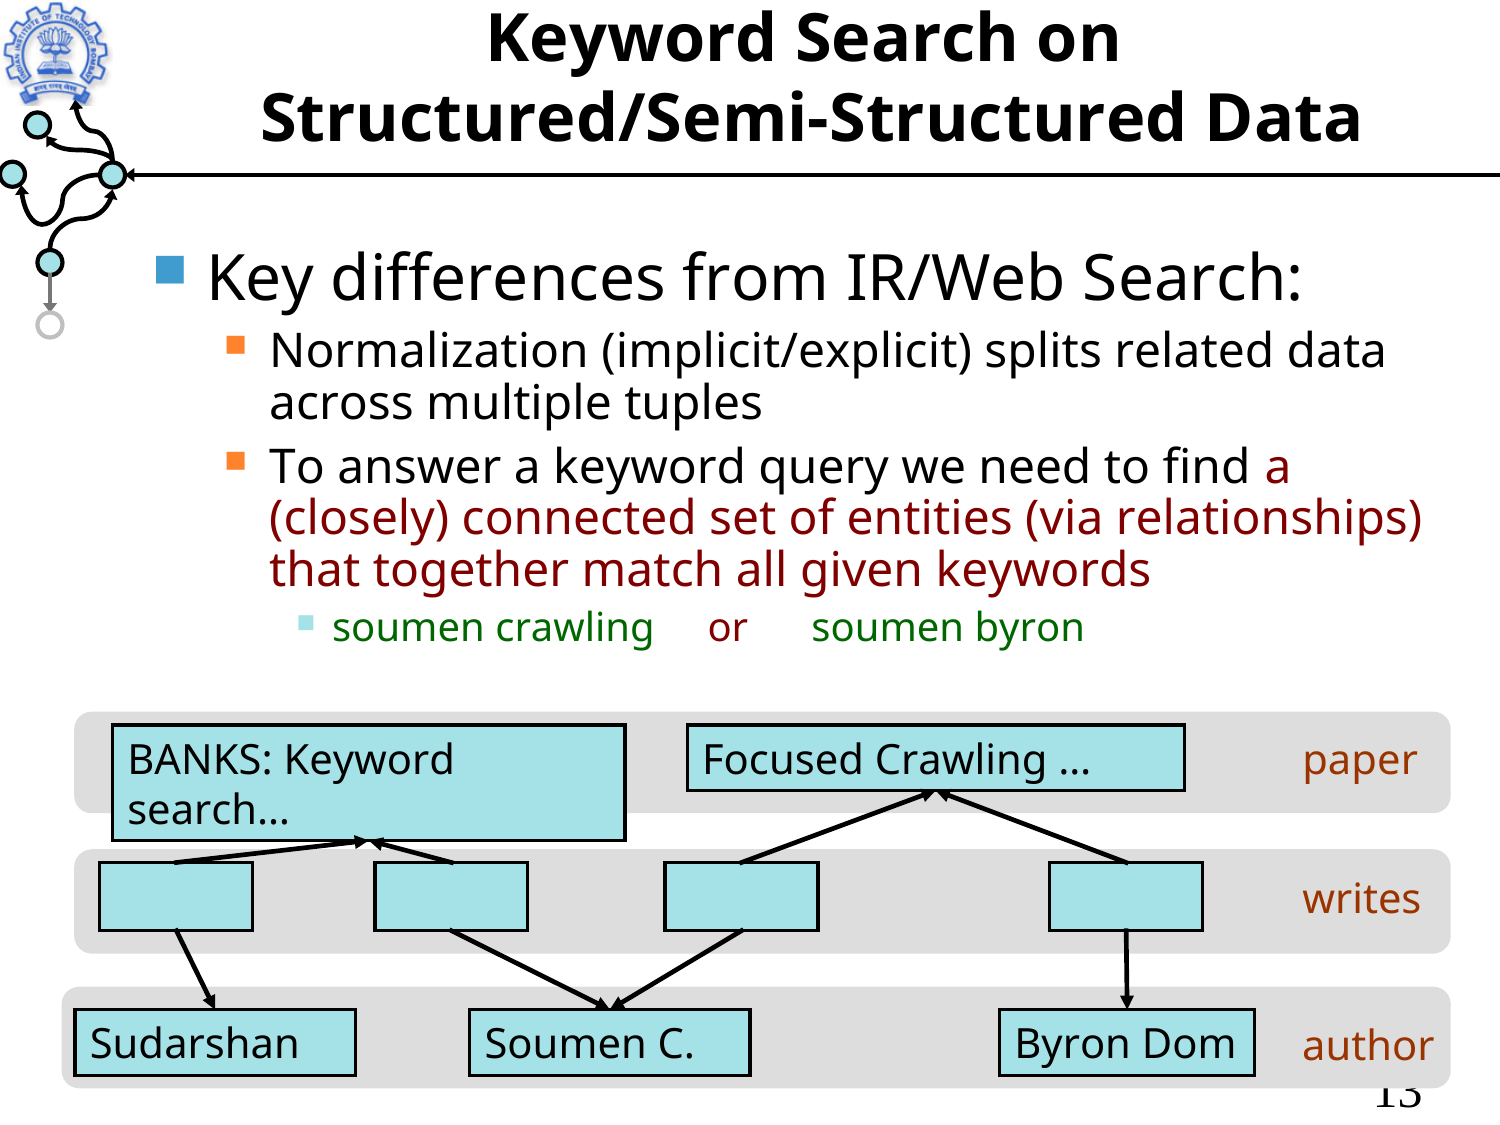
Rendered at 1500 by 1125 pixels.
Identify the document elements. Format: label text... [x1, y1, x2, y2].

text_box [62, 987, 1450, 1088]
text_box Sudarshan [74, 1009, 356, 1076]
text_box Byron Dom [999, 1009, 1255, 1076]
text_box BANKS: Keyword search… [112, 724, 626, 841]
list Key differences from IR/Web Search: Normalization (implicit/explicit) splits related data across multiple tuples To answer a keyword query we need to find a (closely) connected set of entities (via relationships) that together match all given keywords soumen crawling or soumen byron [137, 237, 1450, 700]
text_box [572, 987, 641, 1008]
text_box paper [1287, 725, 1433, 791]
text_box [885, 792, 986, 813]
text_box writes [1287, 864, 1437, 930]
text_box [74, 712, 1450, 813]
text_box author [1287, 1011, 1450, 1077]
title Keyword Search on Structured/Semi-Structured Data [149, 0, 1475, 150]
text_box Soumen C. [469, 1009, 751, 1076]
text_box [74, 849, 1450, 953]
text_box Focused Crawling … [687, 725, 1185, 791]
picture [0, 0, 113, 106]
